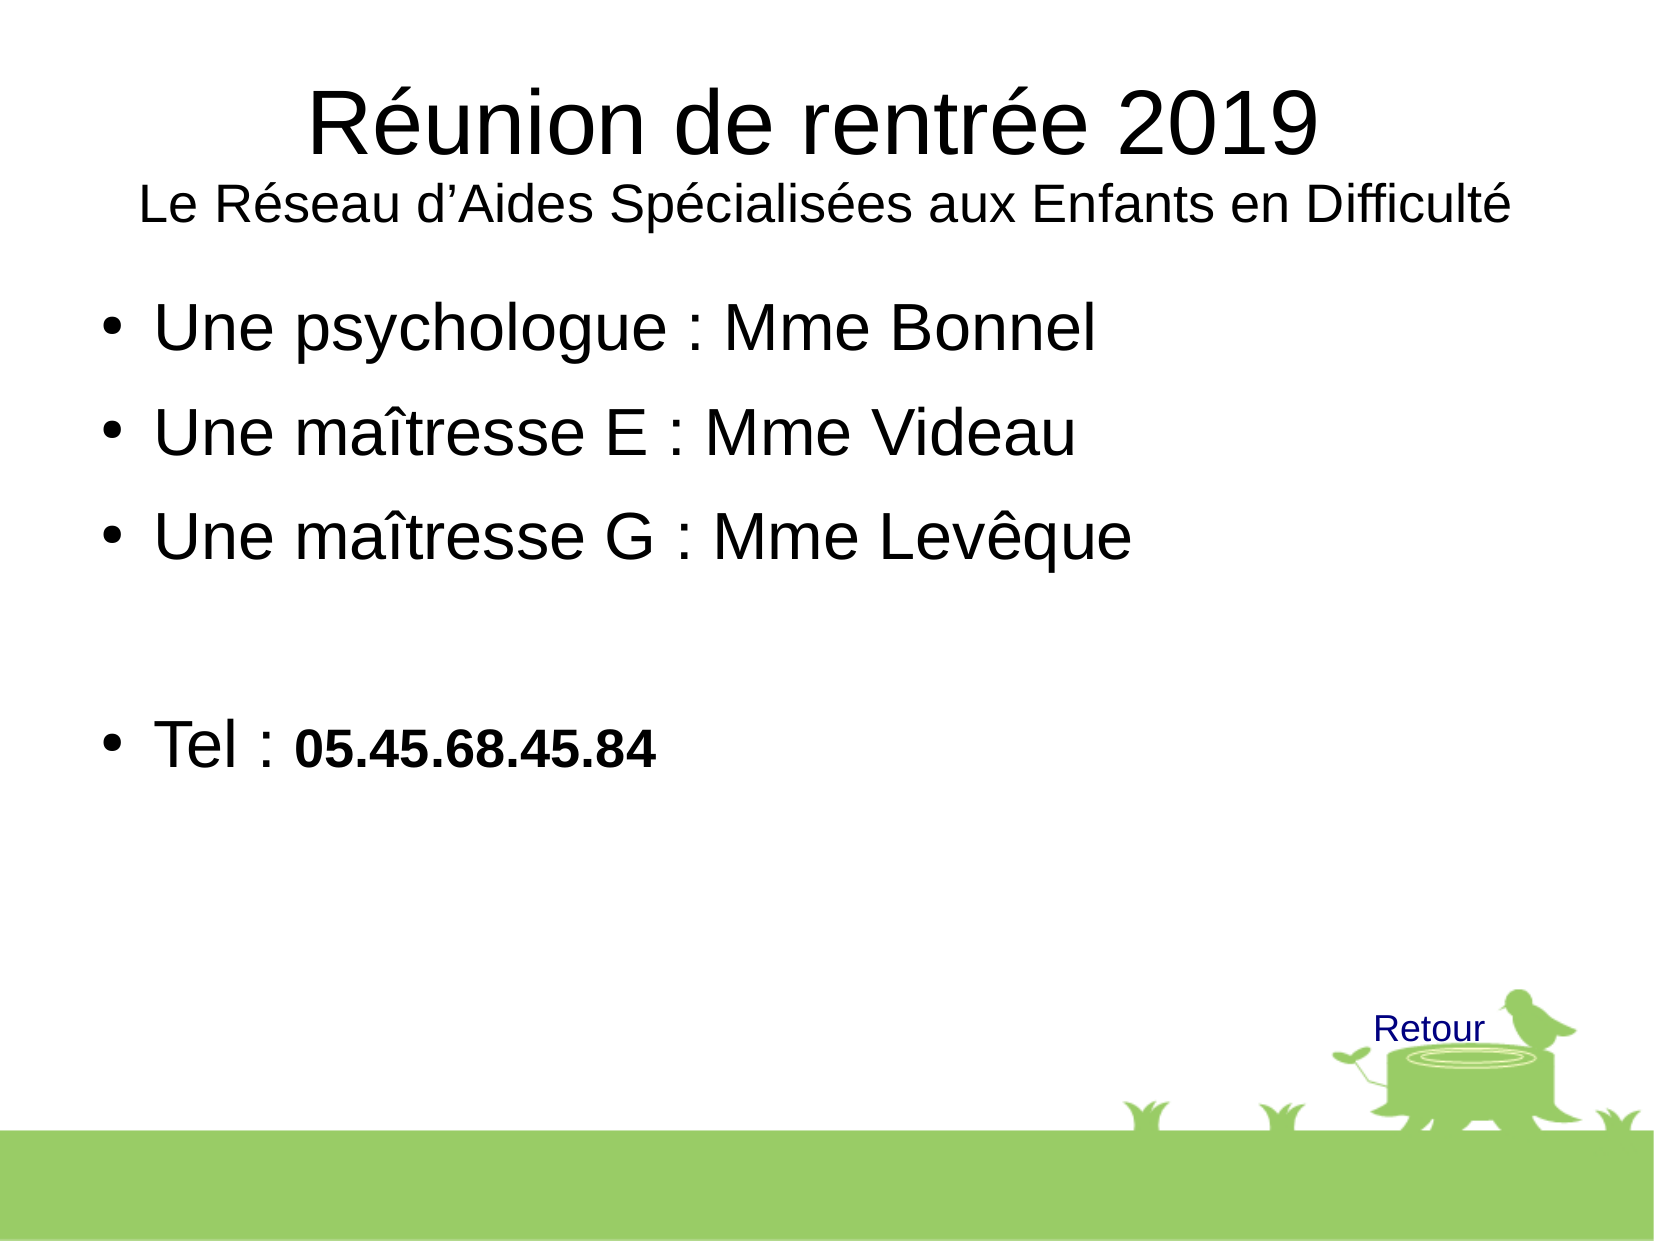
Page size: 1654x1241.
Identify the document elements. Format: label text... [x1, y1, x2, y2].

text_box Retour [1358, 999, 1524, 1063]
picture [0, 0, 1654, 1241]
list Une psychologue : Mme Bonnel Une maîtresse E : Mme Videau Une maîtresse G : Mme Levêque Tel : 05.45.68.45.84 [82, 290, 1571, 1010]
title Réunion de rentrée 2019 Le Réseau d’Aides Spécialisées aux Enfants en Difficulté [82, 49, 1571, 257]
